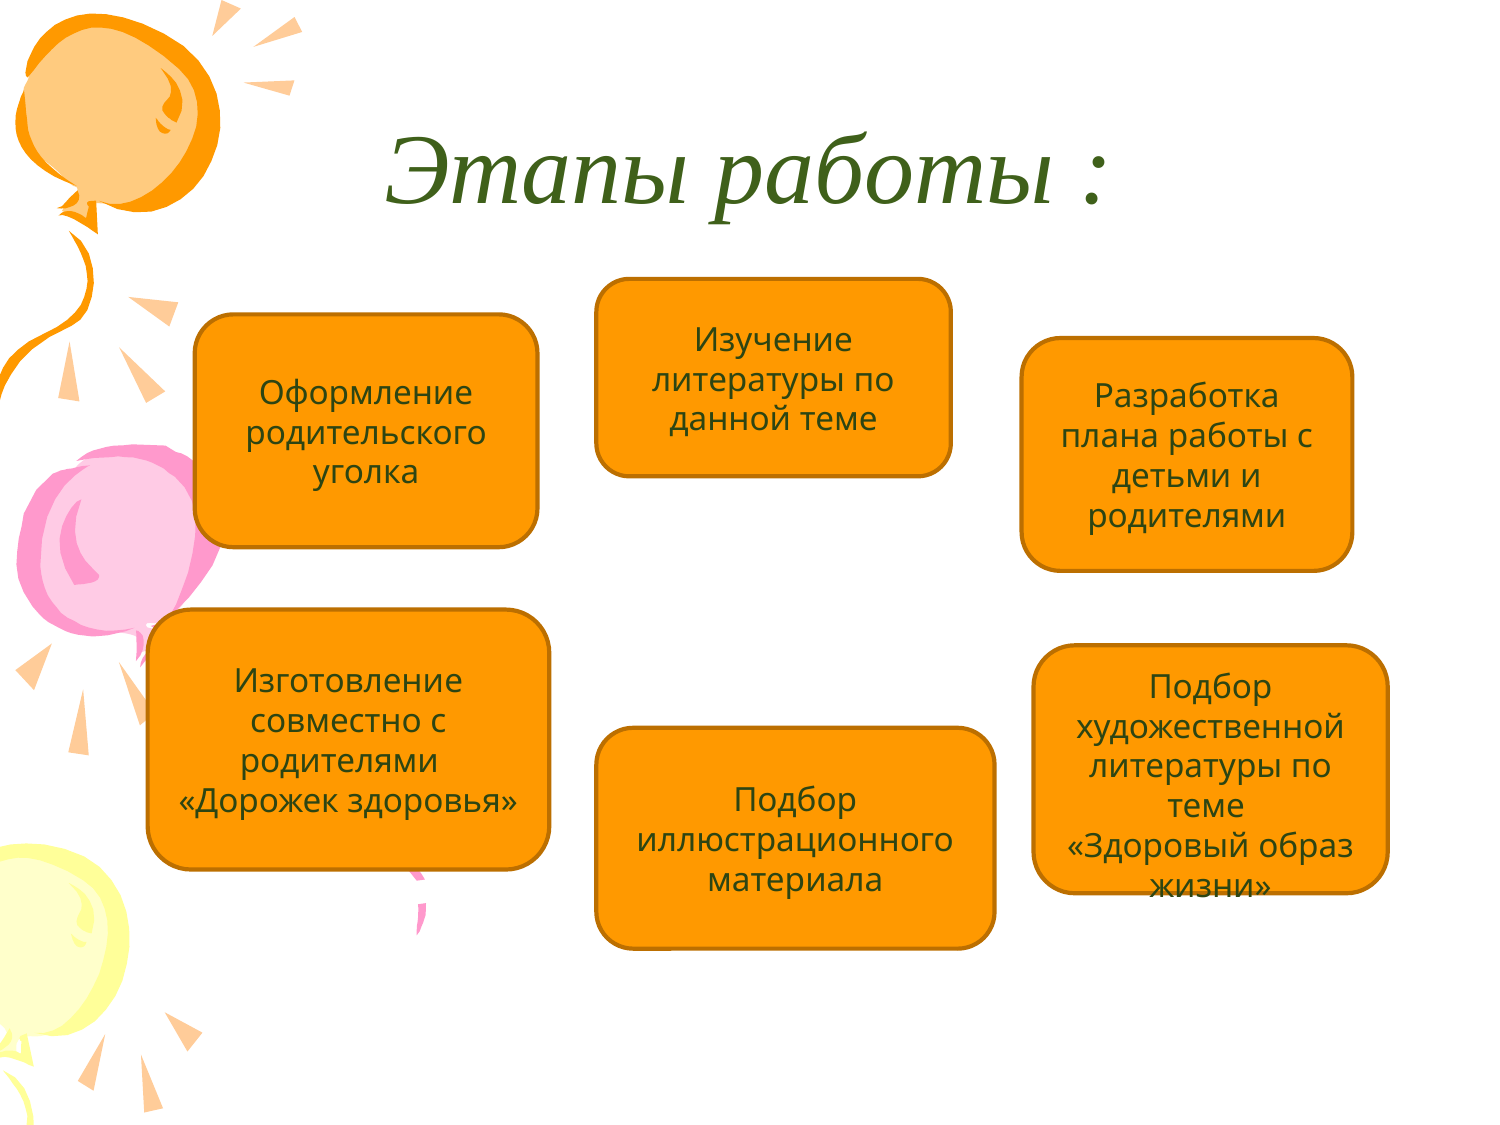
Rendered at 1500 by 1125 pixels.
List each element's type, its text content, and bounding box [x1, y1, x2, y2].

text_box Разработка плана работы с детьми и родителями [1021, 338, 1353, 571]
text_box Подбор художественной литературы по теме «Здоровый образ жизни» [1033, 645, 1388, 894]
title Этапы работы : [72, 16, 1426, 233]
text_box Изготовление совместно с родителями «Дорожек здоровья» [147, 609, 550, 870]
text_box Подбор иллюстрационного материала [596, 727, 995, 949]
text_box Оформление родительского уголка [194, 314, 538, 548]
text_box Изучение литературы по данной теме [596, 278, 951, 477]
